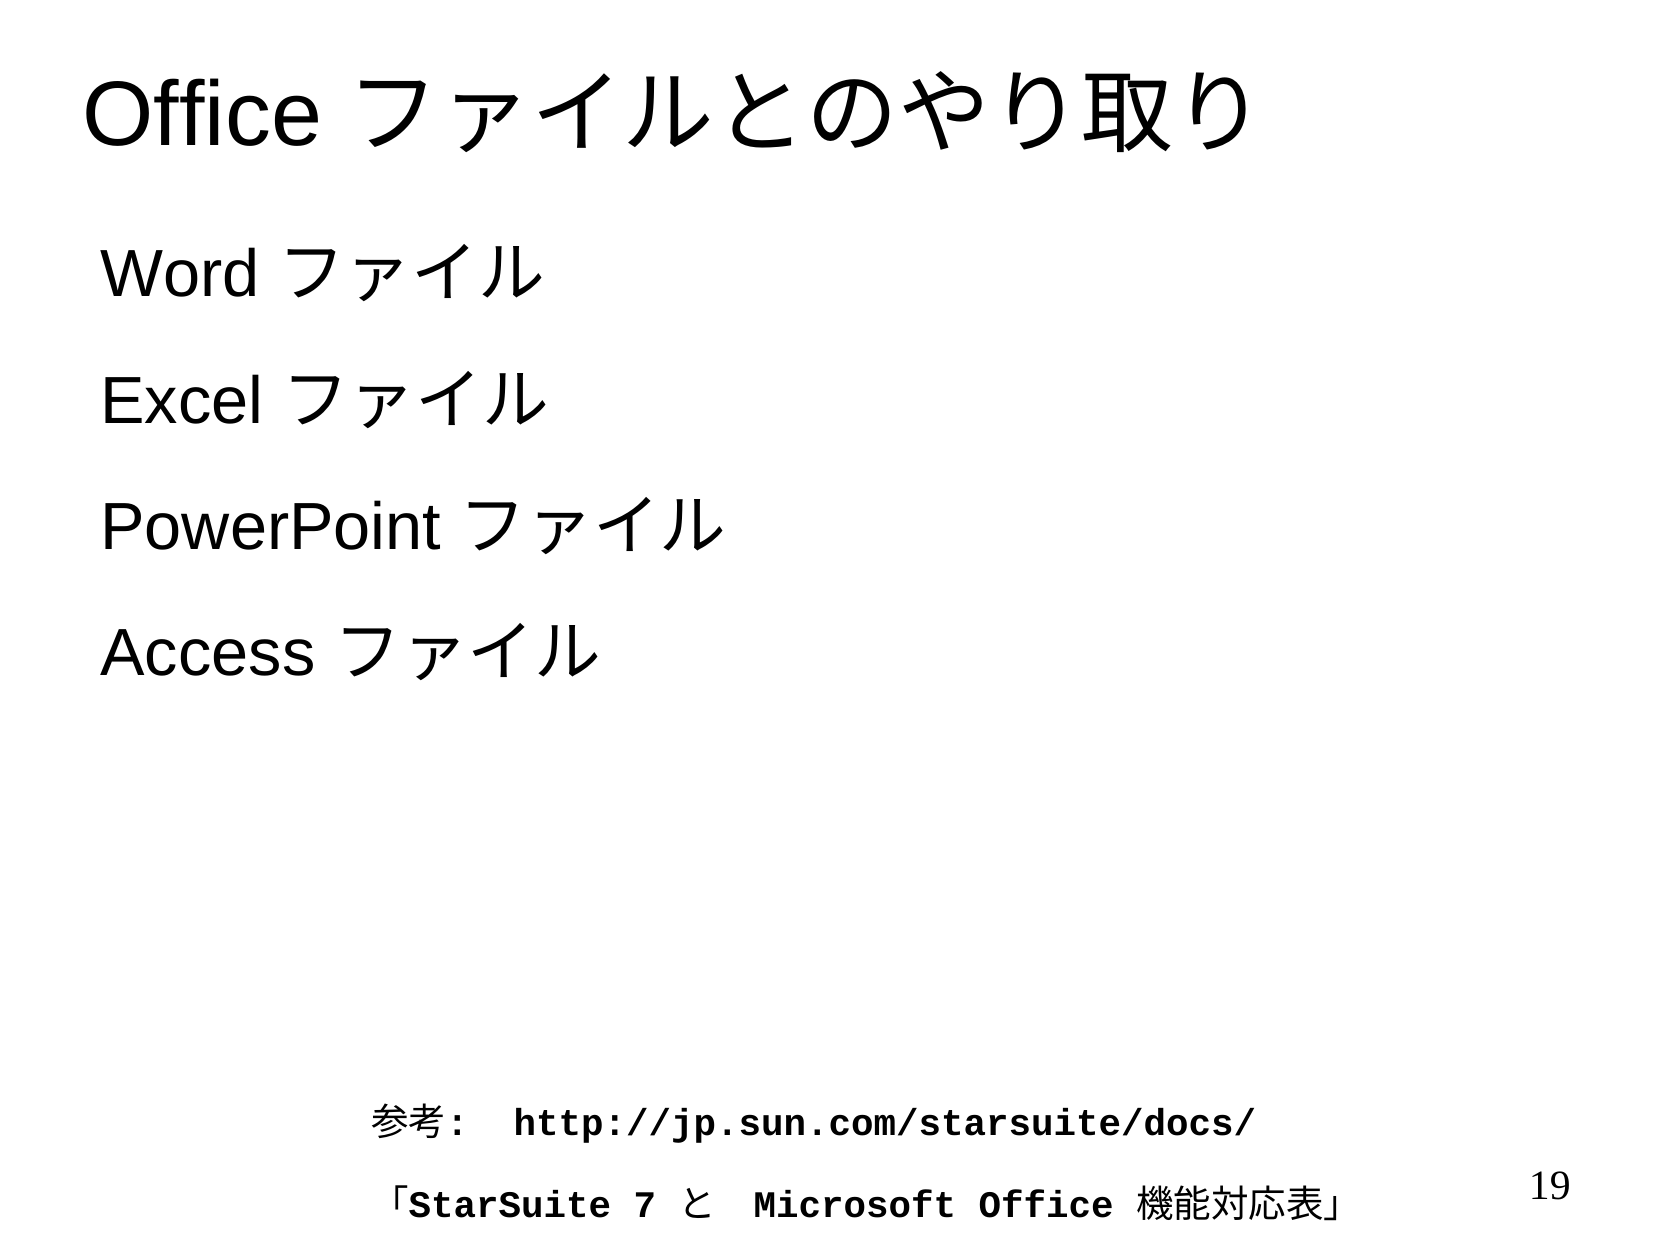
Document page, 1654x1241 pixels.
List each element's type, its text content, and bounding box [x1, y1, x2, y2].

list Word ファイル Excel ファイル PowerPoint ファイル Access ファイル [82, 219, 1571, 1038]
title Office ファイルとのやり取り [82, 0, 1623, 213]
text_box 参考: http://jp.sun.com/starsuite/docs/ 「StarSuite 7 と Microsoft Office 機能対応表」 [356, 1057, 1318, 1182]
